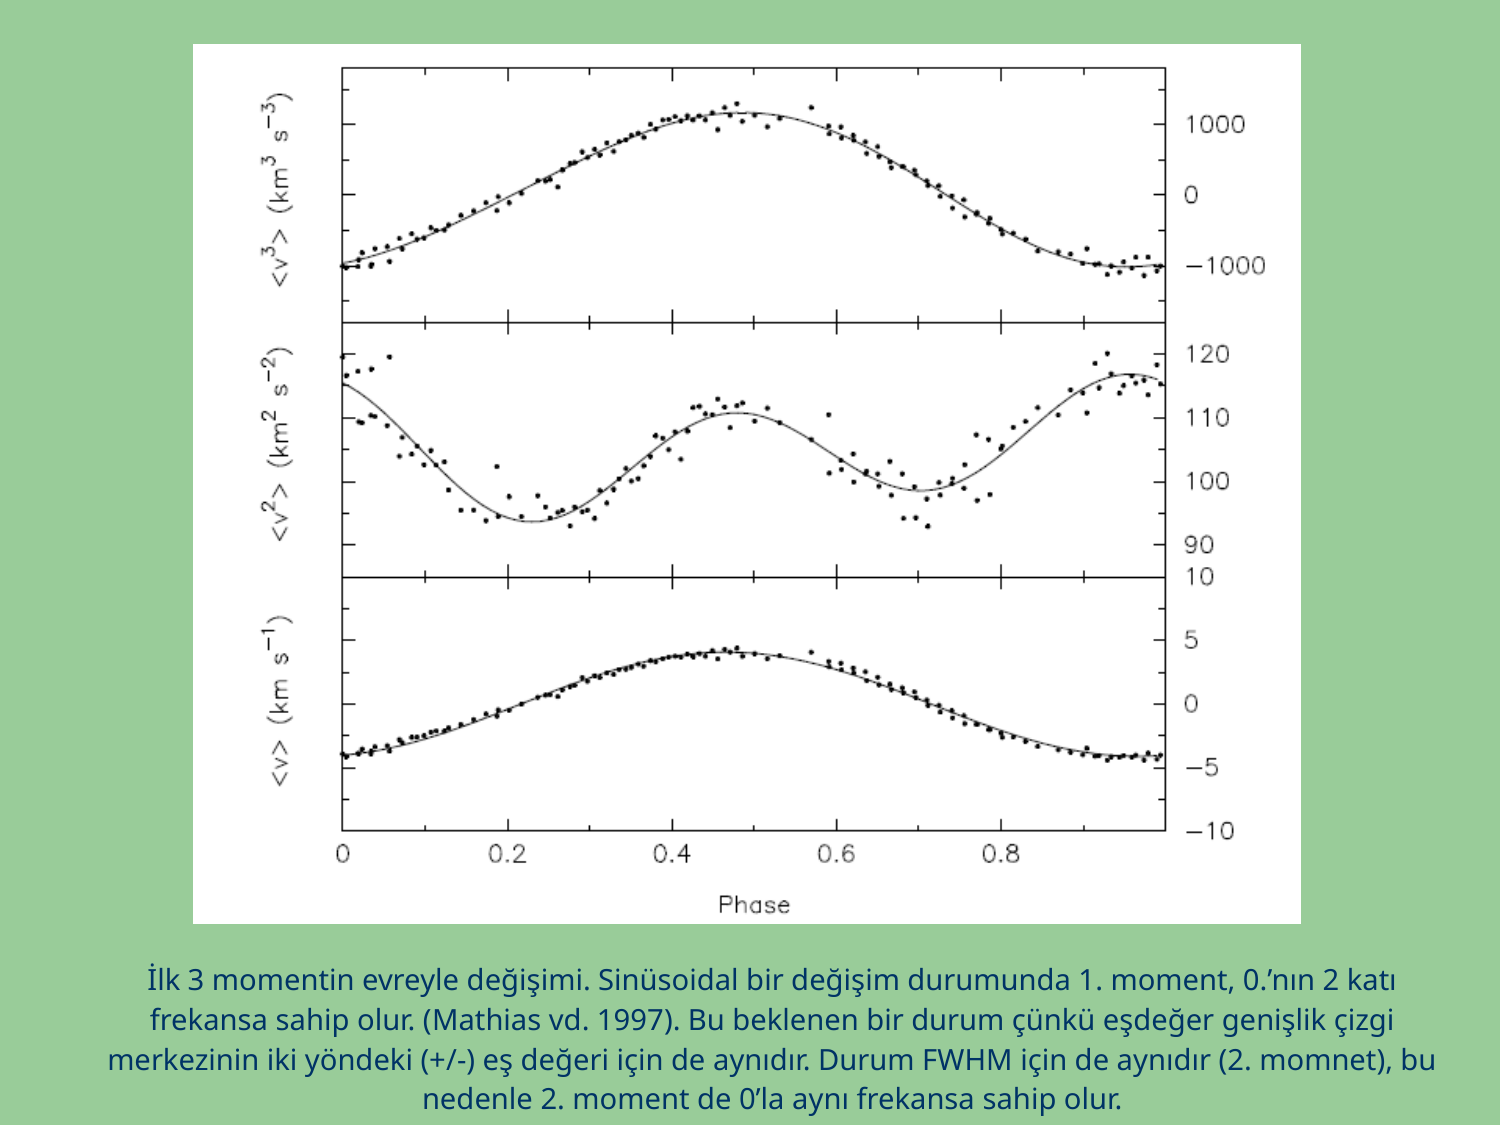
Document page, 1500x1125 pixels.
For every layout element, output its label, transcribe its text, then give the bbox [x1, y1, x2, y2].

text_box İlk 3 momentin evreyle değişimi. Sinüsoidal bir değişim durumunda 1. moment, 0.’nın 2 katı frekansa sahip olur. (Mathias vd. 1997). Bu beklenen bir durum çünkü eşdeğer genişlik çizgi merkezinin iki yöndeki (+/-) eş değeri için de aynıdır. Durum FWHM için de aynıdır (2. momnet), bu nedenle 2. moment de 0’la aynı frekansa sahip olur. [75, 951, 1471, 1104]
picture [193, 44, 1301, 924]
